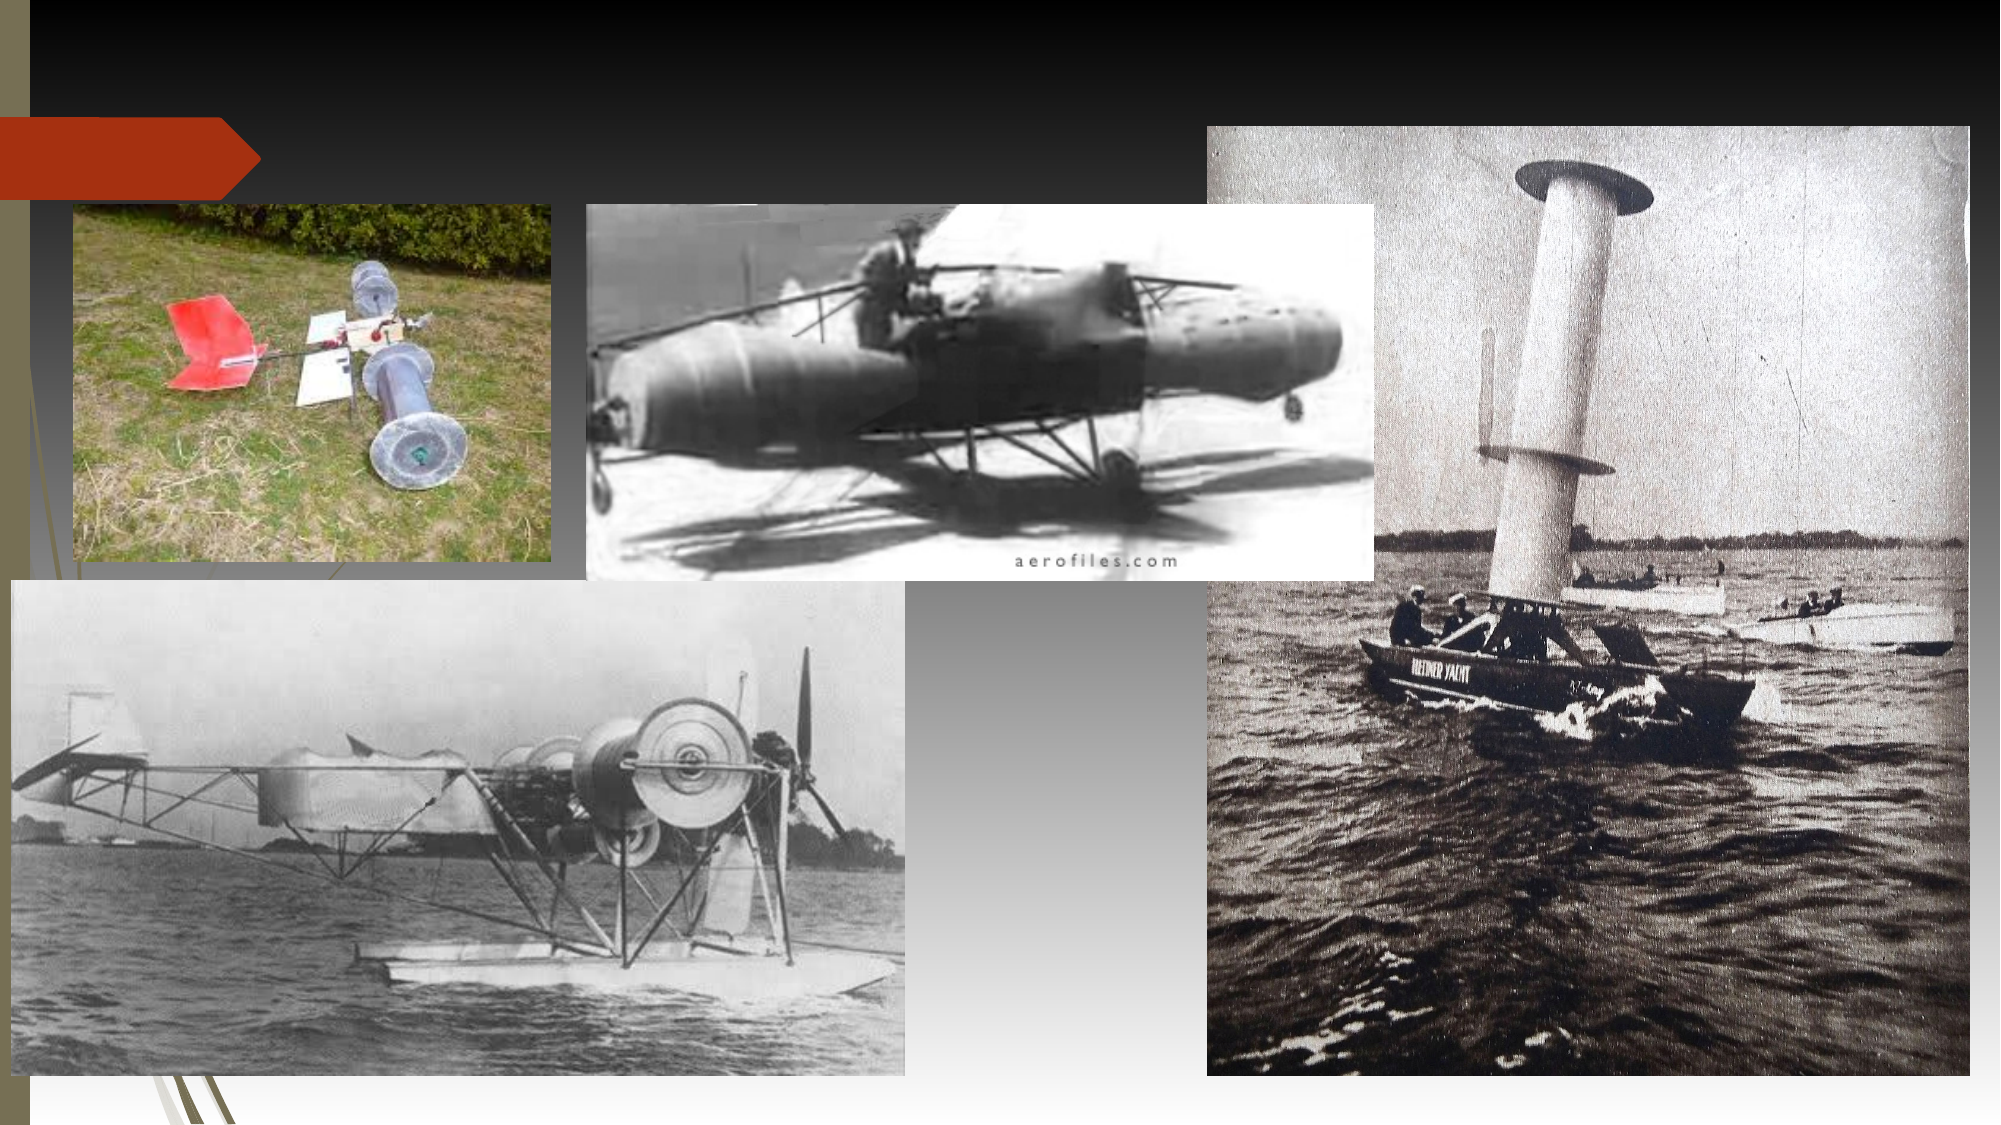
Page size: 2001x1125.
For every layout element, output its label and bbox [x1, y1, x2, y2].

picture [11, 126, 1970, 1076]
picture [73, 204, 551, 562]
title [425, 102, 1888, 313]
